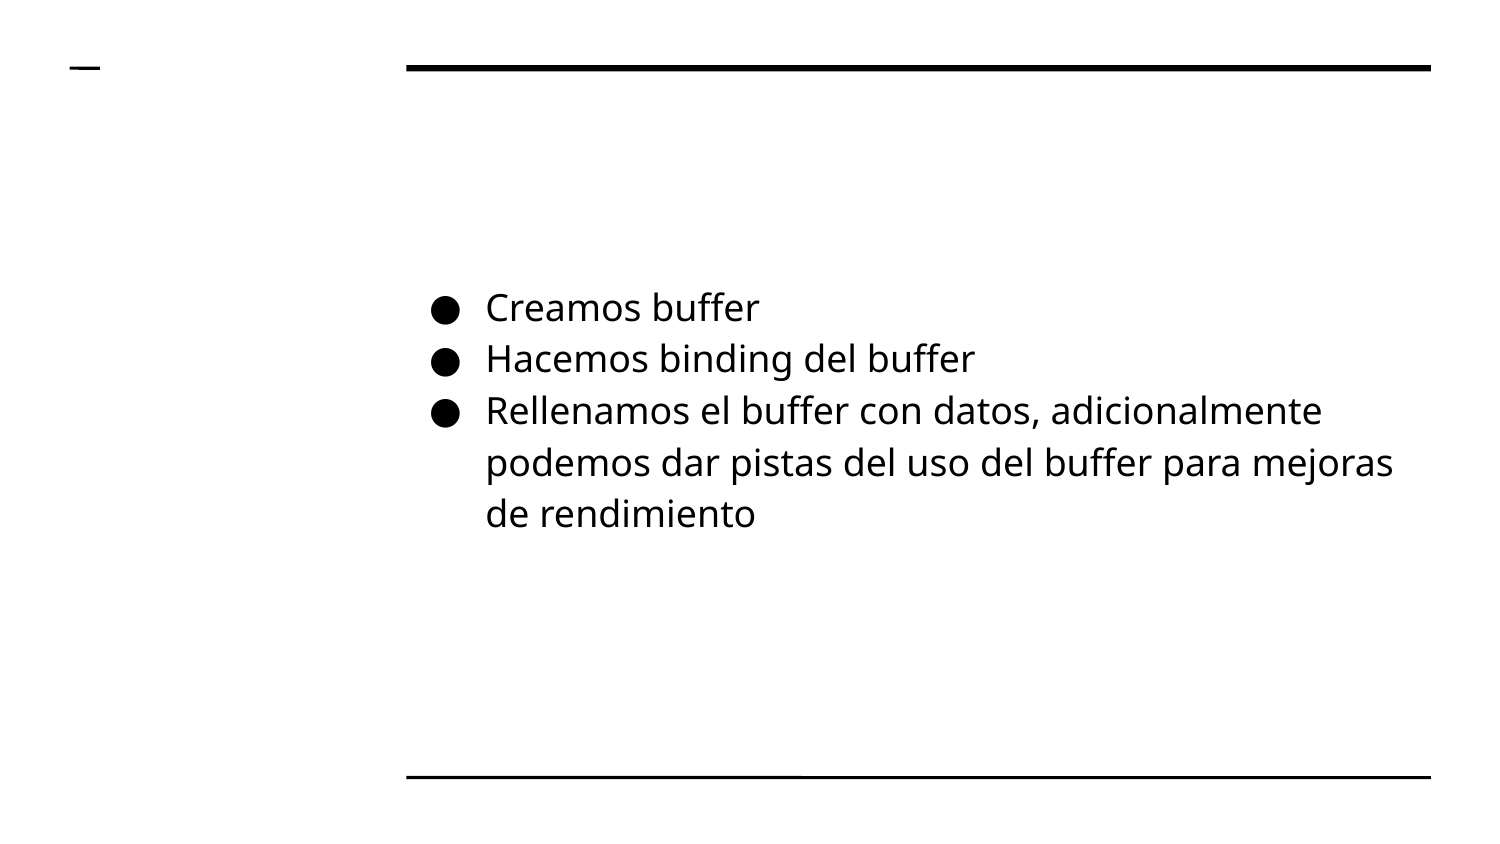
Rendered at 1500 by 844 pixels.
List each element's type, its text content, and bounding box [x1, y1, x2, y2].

list Creamos buffer Hacemos binding del buffer Rellenamos el buffer con datos, adicionalmente podemos dar pistas del uso del buffer para mejoras de rendimiento [395, 261, 1433, 755]
